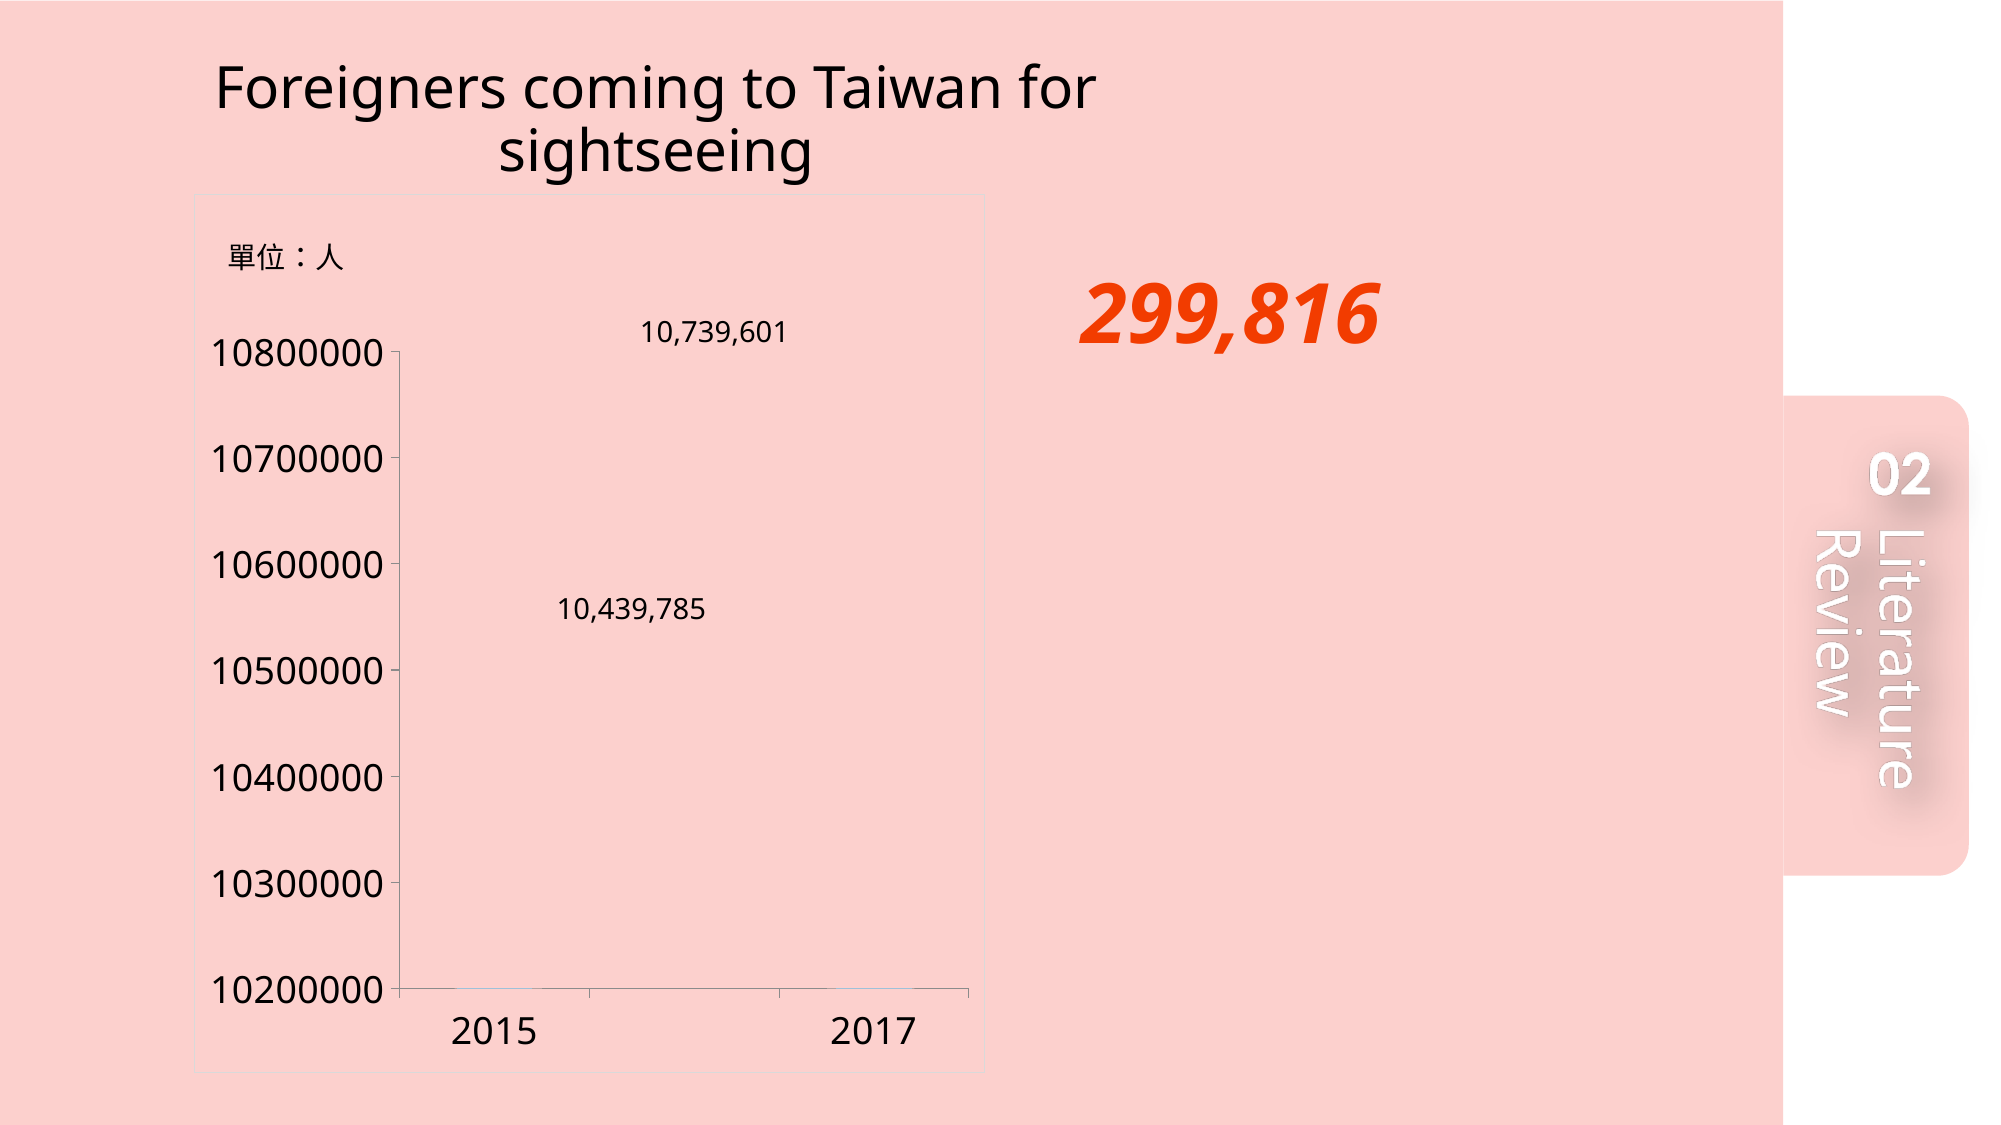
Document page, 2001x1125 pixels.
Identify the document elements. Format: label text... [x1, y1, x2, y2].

text_box 10,439,785 [541, 572, 761, 633]
picture [1769, 419, 1969, 881]
text_box 10,739,601 [625, 295, 835, 357]
text_box [0, 0, 1968, 1125]
text_box 299,816 [1066, 223, 1432, 368]
chart [193, 193, 986, 1074]
text_box Foreigners coming to Taiwan for sightseeing [150, 51, 1163, 193]
